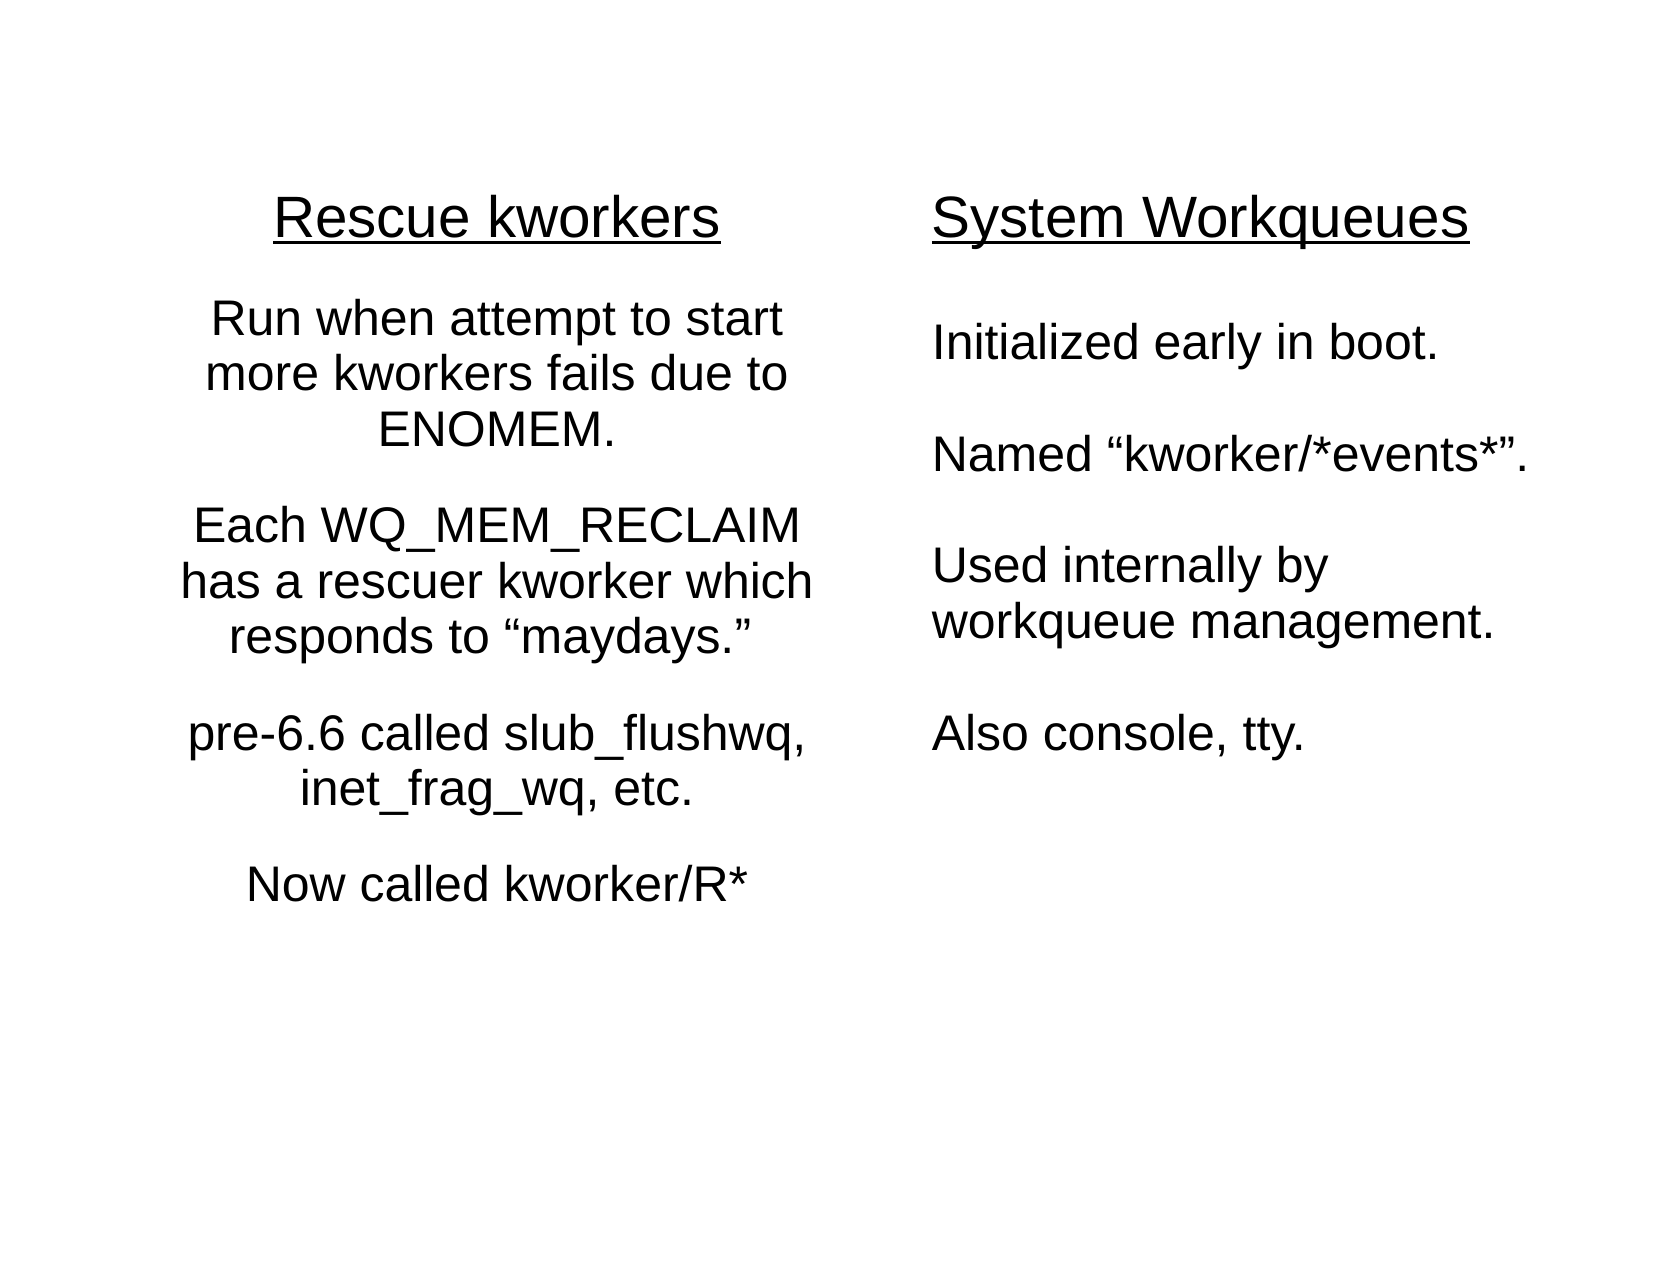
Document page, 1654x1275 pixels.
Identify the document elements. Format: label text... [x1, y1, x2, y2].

list System Workqueues Initialized early in boot. Named “kworker/*events*”. Used internally by workqueue management. Also console, tty. [861, 184, 1588, 924]
list Rescue kworkers Run when attempt to start more kworkers fails due to ENOMEM. Each WQ_MEM_RECLAIM has a rescuer kworker which responds to “maydays.” pre-6.6 called slub_flushwq, inet_frag_wq, etc. Now called kworker/R* [98, 184, 825, 924]
